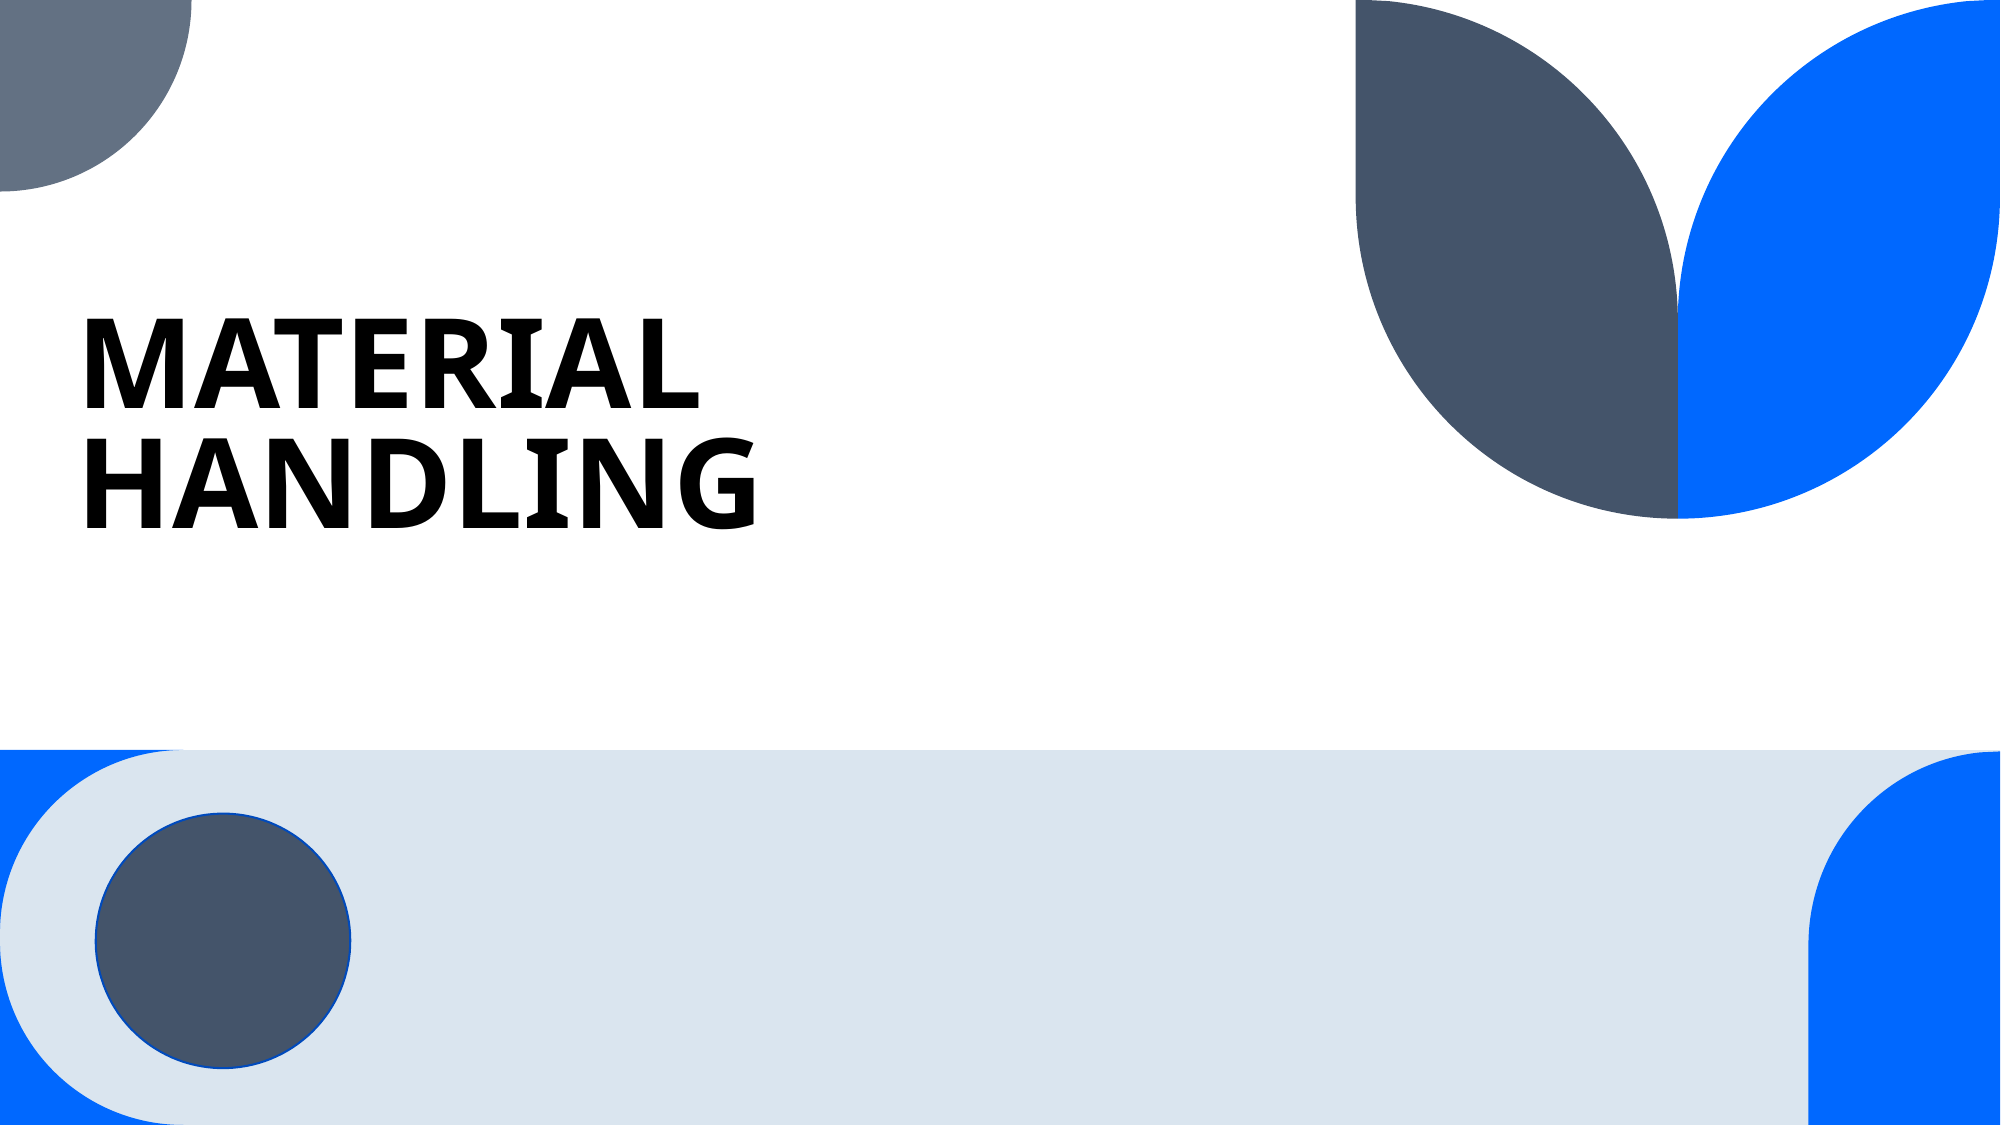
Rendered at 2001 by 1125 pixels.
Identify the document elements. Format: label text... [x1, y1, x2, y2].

title MATERIAL HANDLING [61, 0, 1290, 561]
